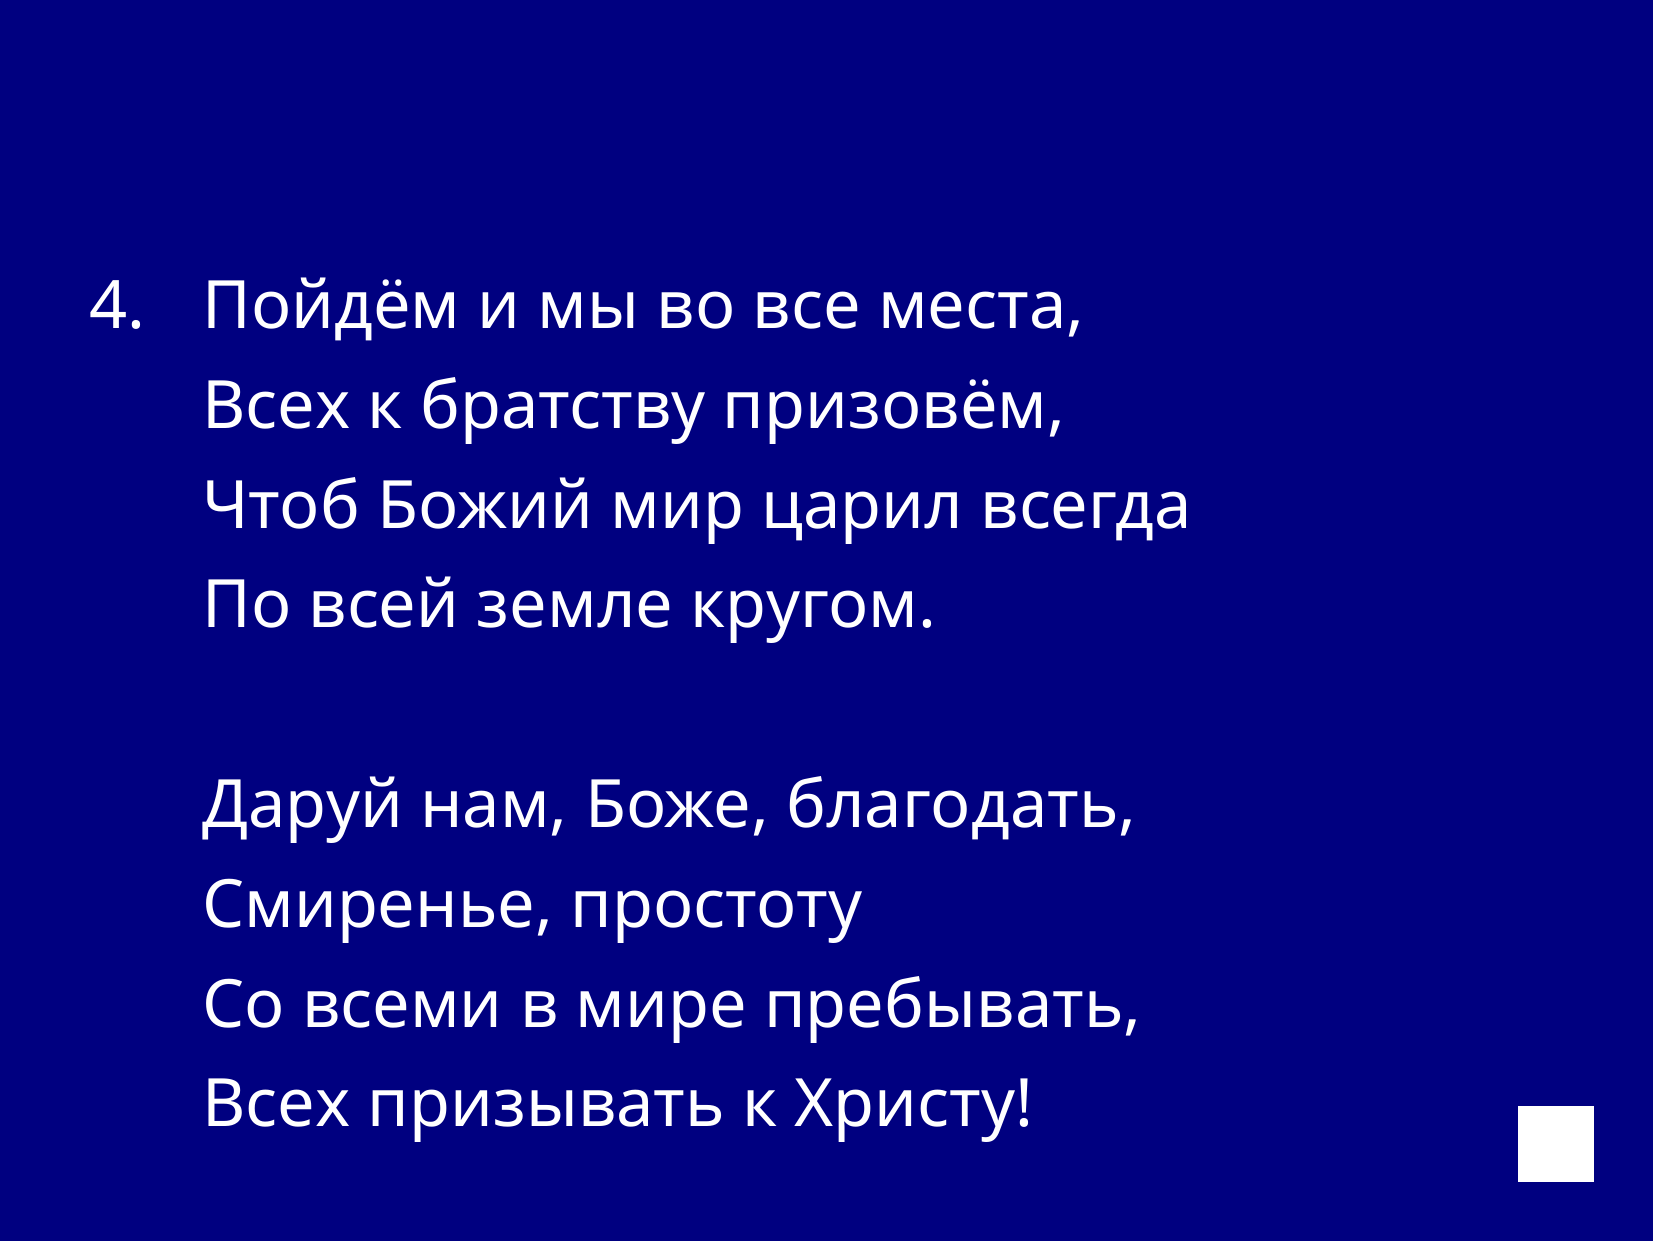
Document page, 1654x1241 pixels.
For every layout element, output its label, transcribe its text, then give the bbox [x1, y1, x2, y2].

text_box 4. Пойдём и мы во все места, Всех к братству призовём, Чтоб Божий мир царил всегда По всей земле кругом. Даруй нам, Боже, благодать, Смиренье, простоту Со всеми в мире пребывать, Всех призывать к Христу! [75, 150, 1576, 1163]
text_box [1518, 1106, 1594, 1182]
